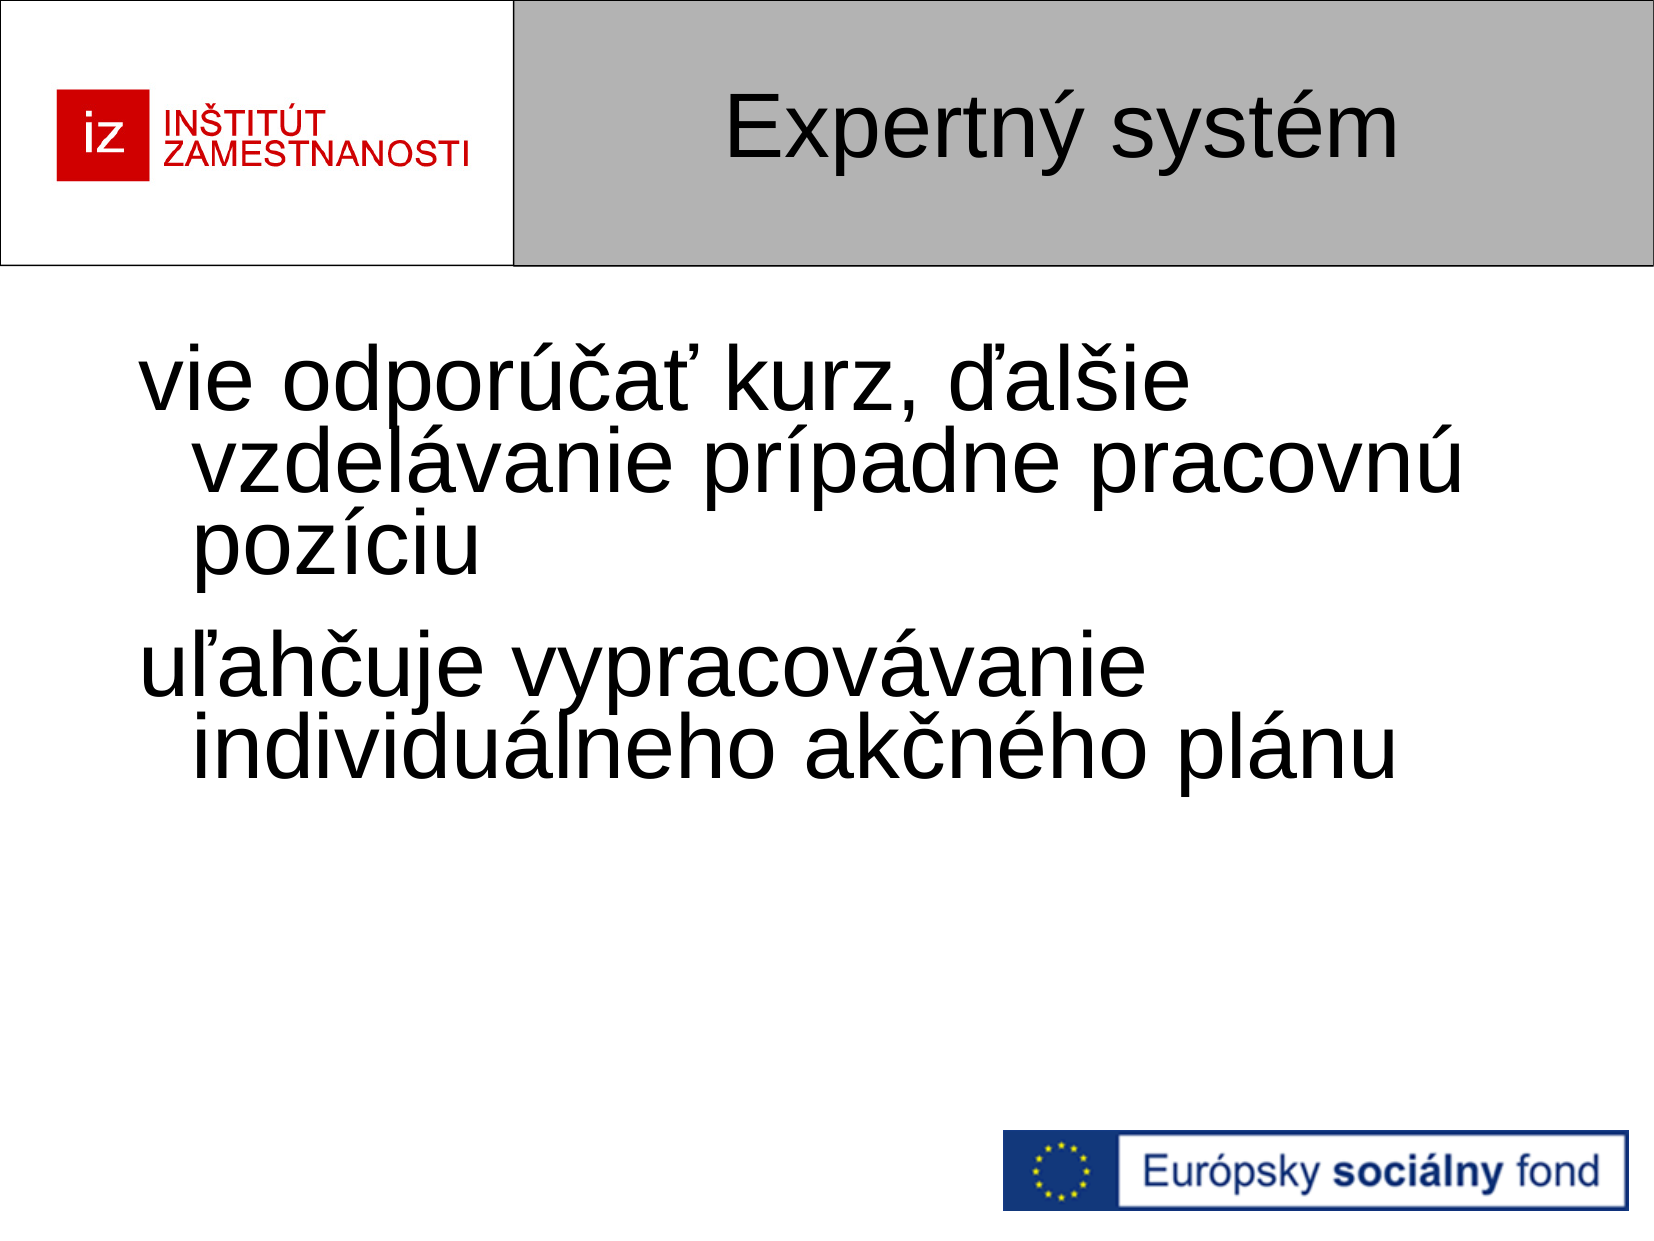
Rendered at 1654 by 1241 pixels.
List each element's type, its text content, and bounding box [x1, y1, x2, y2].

title Expertný systém [561, 37, 1565, 229]
picture [1003, 1130, 1629, 1211]
picture [5, 8, 512, 257]
list vie odporúčať kurz, ďalšie vzdelávanie prípadne pracovnú pozíciu uľahčuje vypracovávanie individuálneho akčného plánu [121, 344, 1533, 1112]
